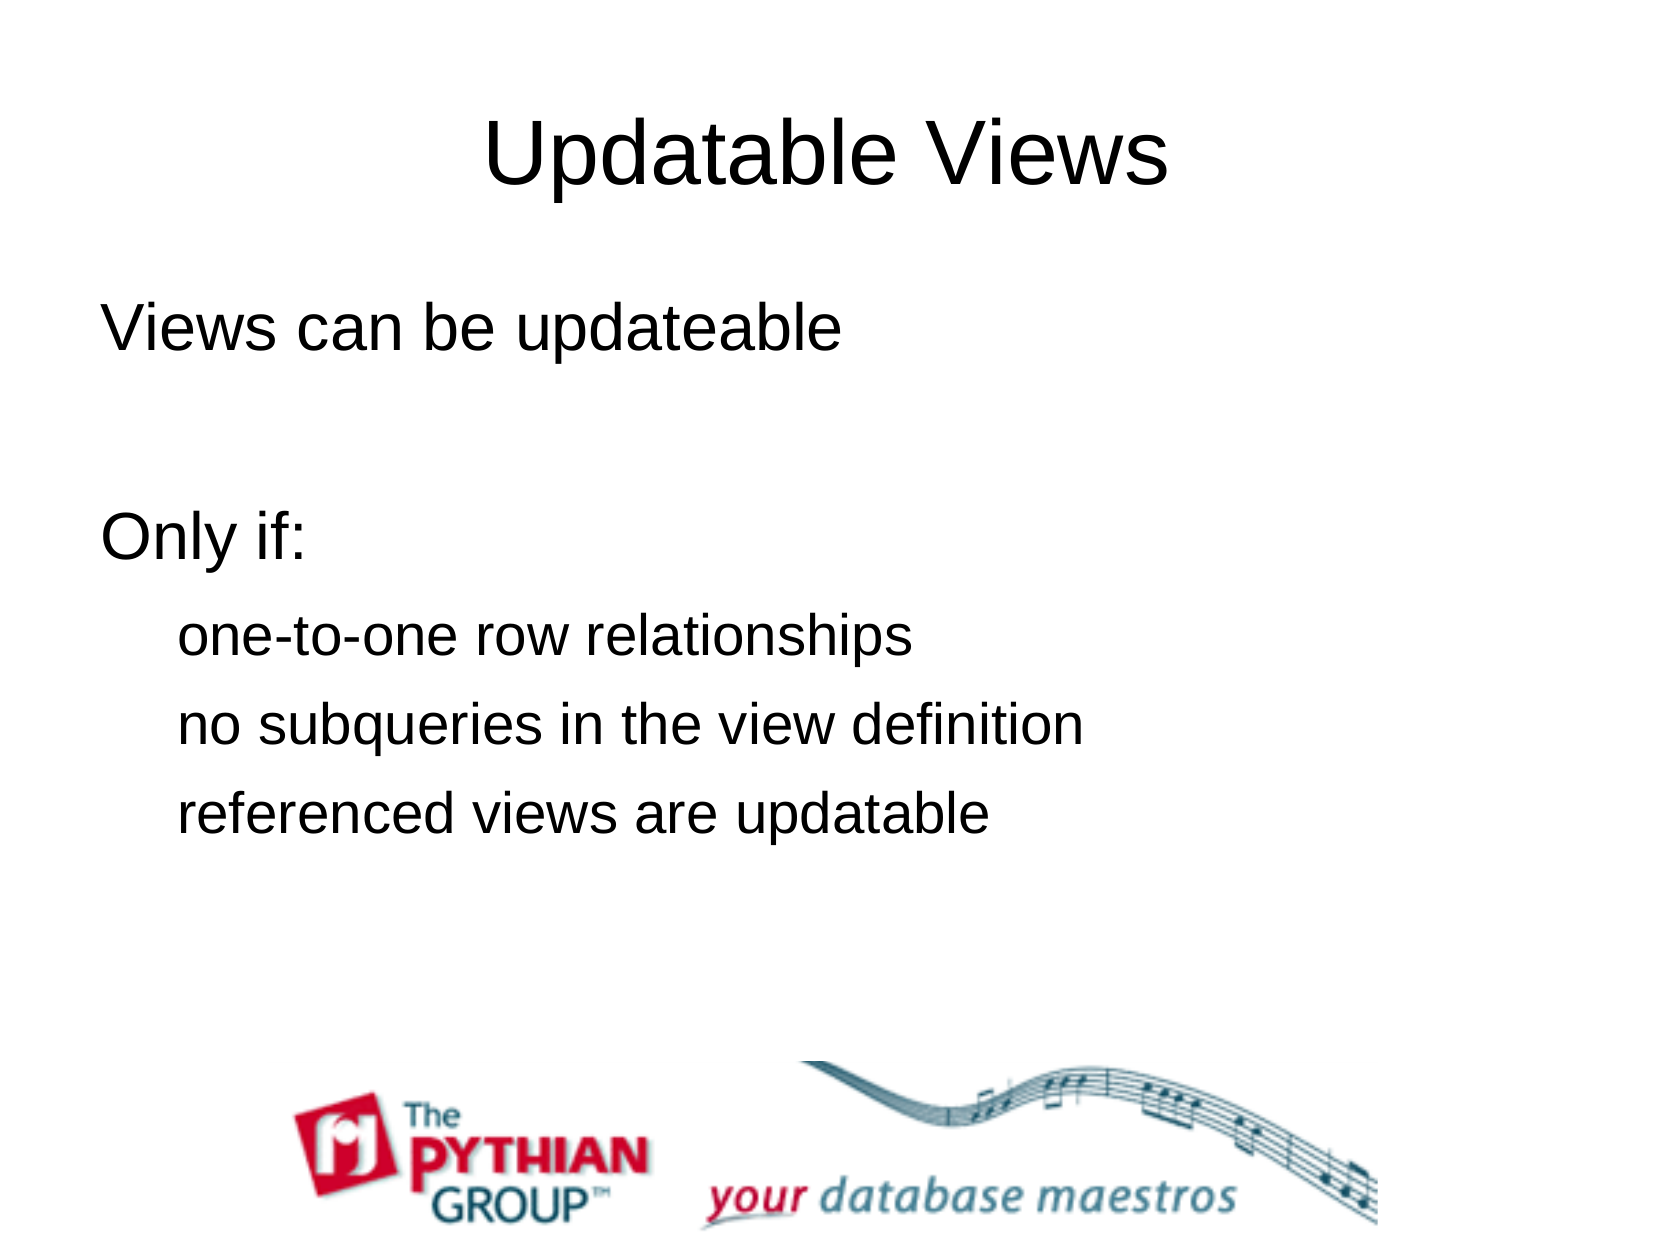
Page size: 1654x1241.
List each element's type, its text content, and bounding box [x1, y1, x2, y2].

title Updatable Views [82, 49, 1571, 257]
picture [266, 1094, 1378, 1241]
list Views can be updateable Only if: one-to-one row relationships no subqueries in the view definition referenced views are updatable [82, 290, 1571, 1094]
